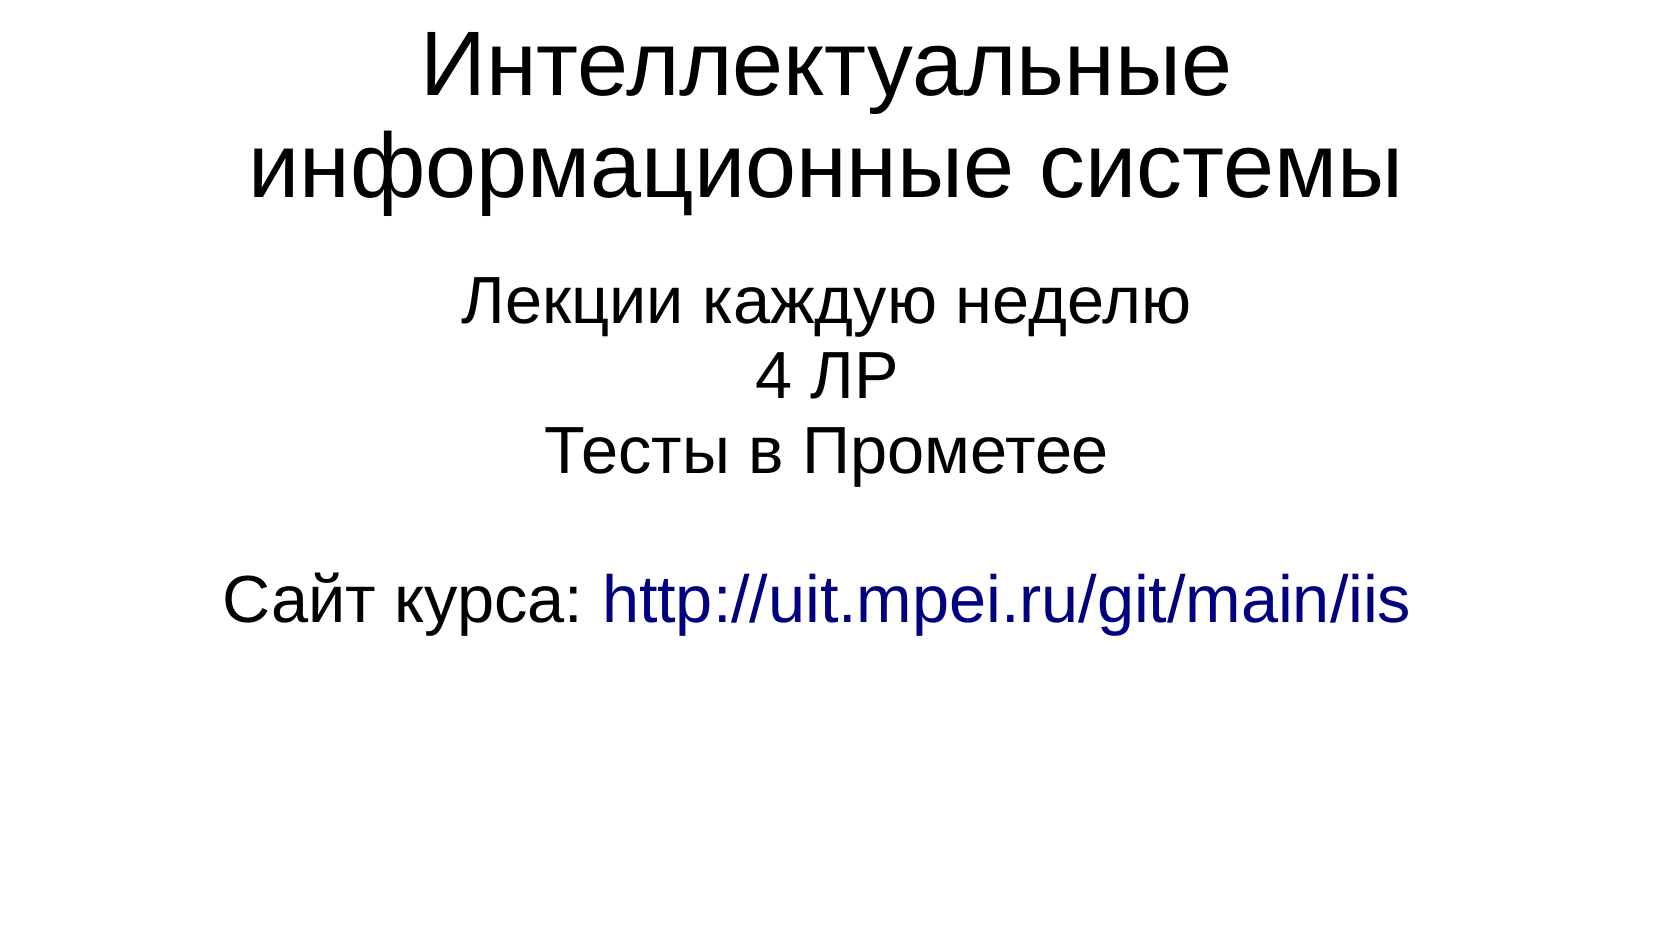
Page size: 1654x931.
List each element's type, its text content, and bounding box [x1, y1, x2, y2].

title Интеллектуальные информационные системы [82, 12, 1571, 217]
subtitle Лекции каждую неделю 4 ЛР Тесты в Прометее Сайт курса: http://uit.mpei.ru/git/main/iis [82, 217, 1571, 758]
